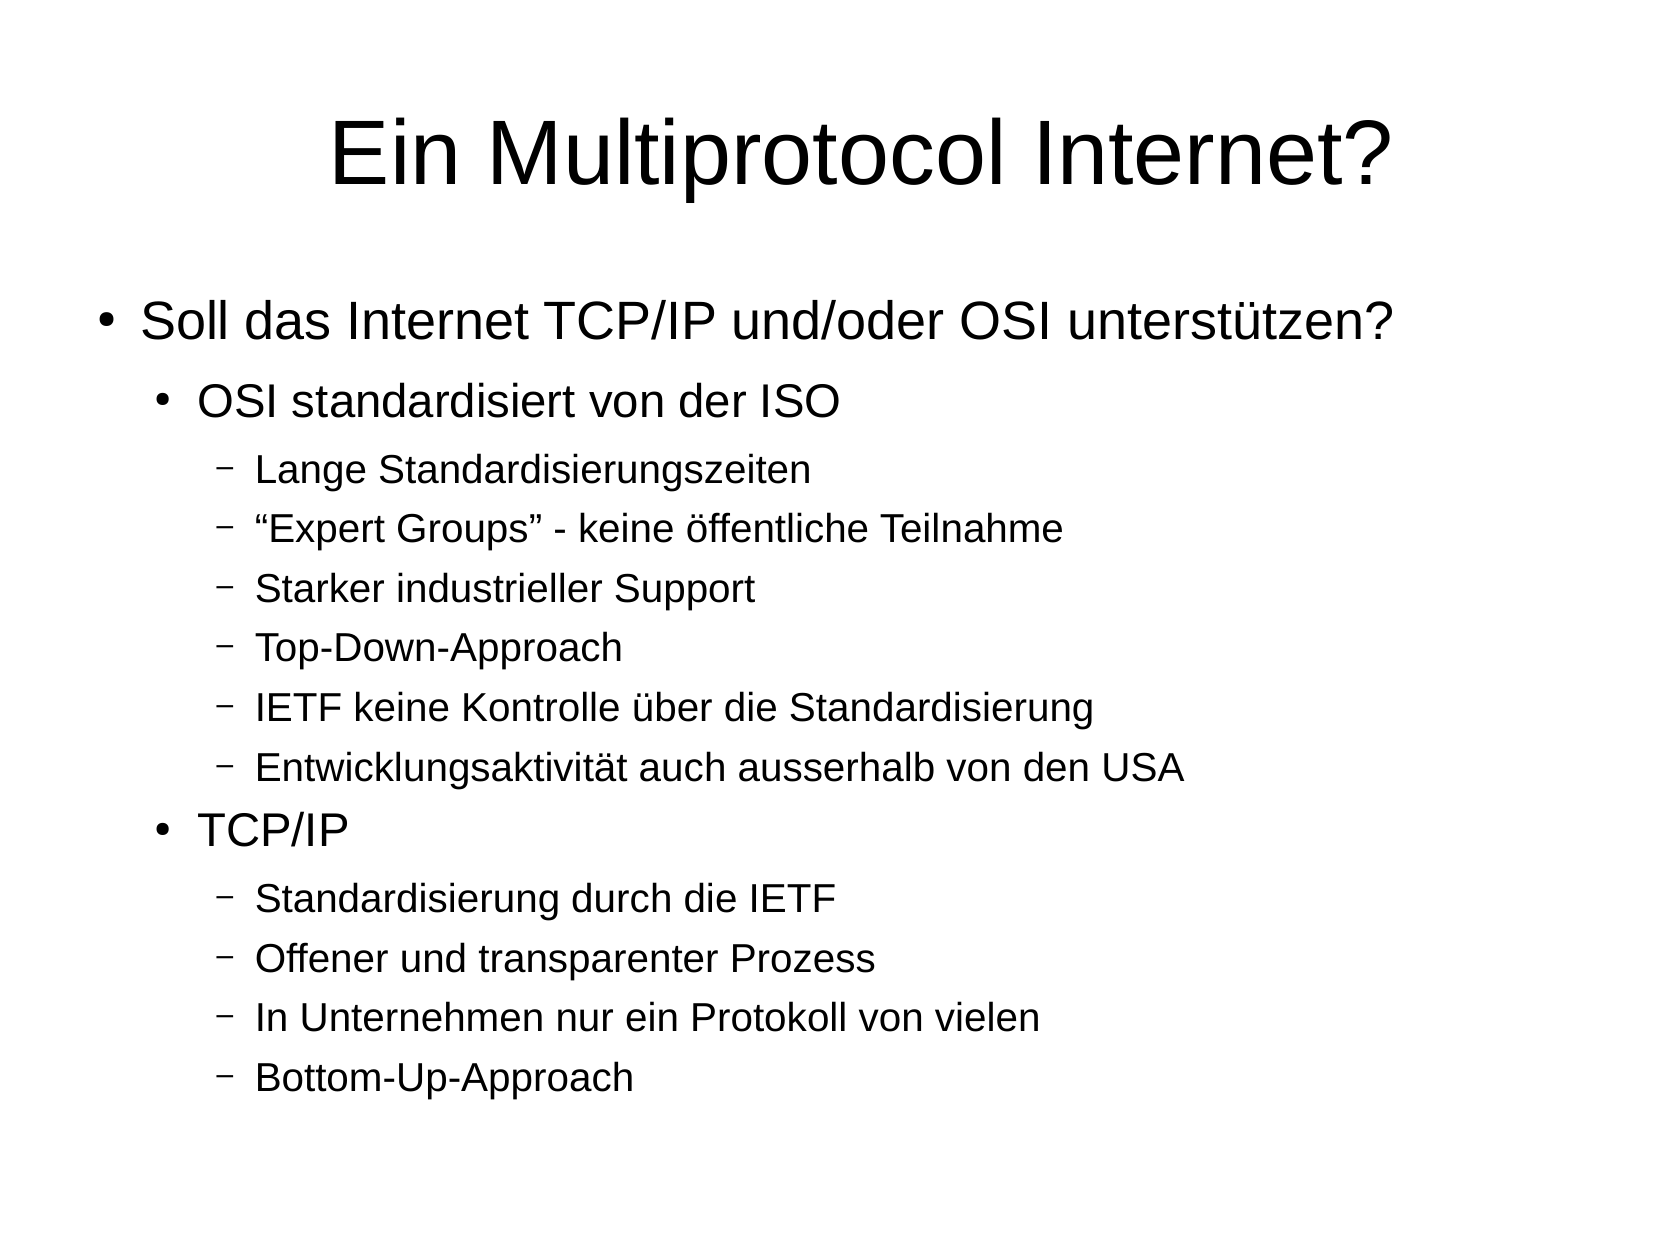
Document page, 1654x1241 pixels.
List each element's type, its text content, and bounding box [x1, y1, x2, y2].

list Soll das Internet TCP/IP und/oder OSI unterstützen? OSI standardisiert von der ISO Lange Standardisierungszeiten “Expert Groups” - keine öffentliche Teilnahme Starker industrieller Support Top-Down-Approach IETF keine Kontrolle über die Standardisierung Entwicklungsaktivität auch ausserhalb von den USA TCP/IP Standardisierung durch die IETF Offener und transparenter Prozess In Unternehmen nur ein Protokoll von vielen Bottom-Up-Approach [82, 290, 1571, 1109]
title Ein Multiprotocol Internet? [82, 49, 1571, 257]
